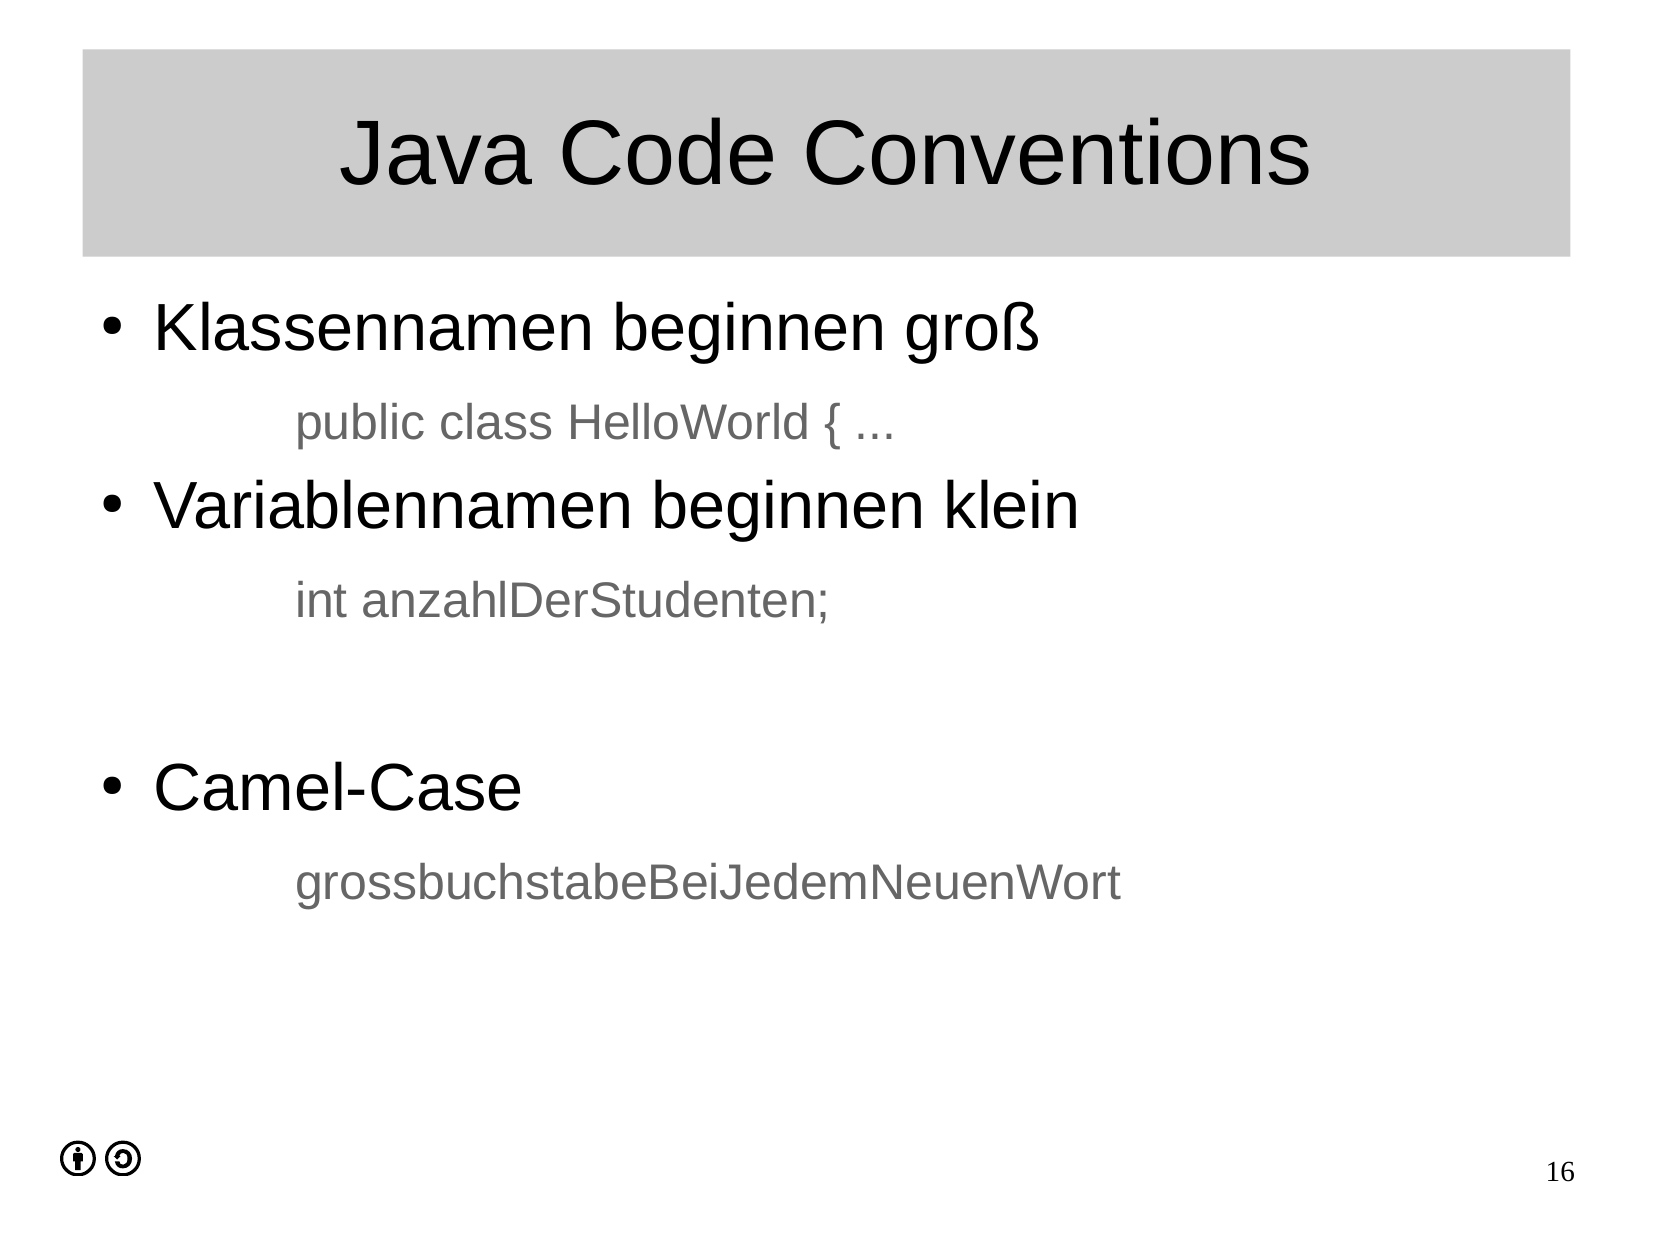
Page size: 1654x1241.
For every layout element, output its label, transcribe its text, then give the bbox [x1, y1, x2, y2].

title Java Code Conventions [82, 49, 1571, 257]
list Klassennamen beginnen groß public class HelloWorld { ... Variablennamen beginnen klein int anzahlDerStudenten; Camel-Case grossbuchstabeBeiJedemNeuenWort [82, 290, 1538, 1010]
